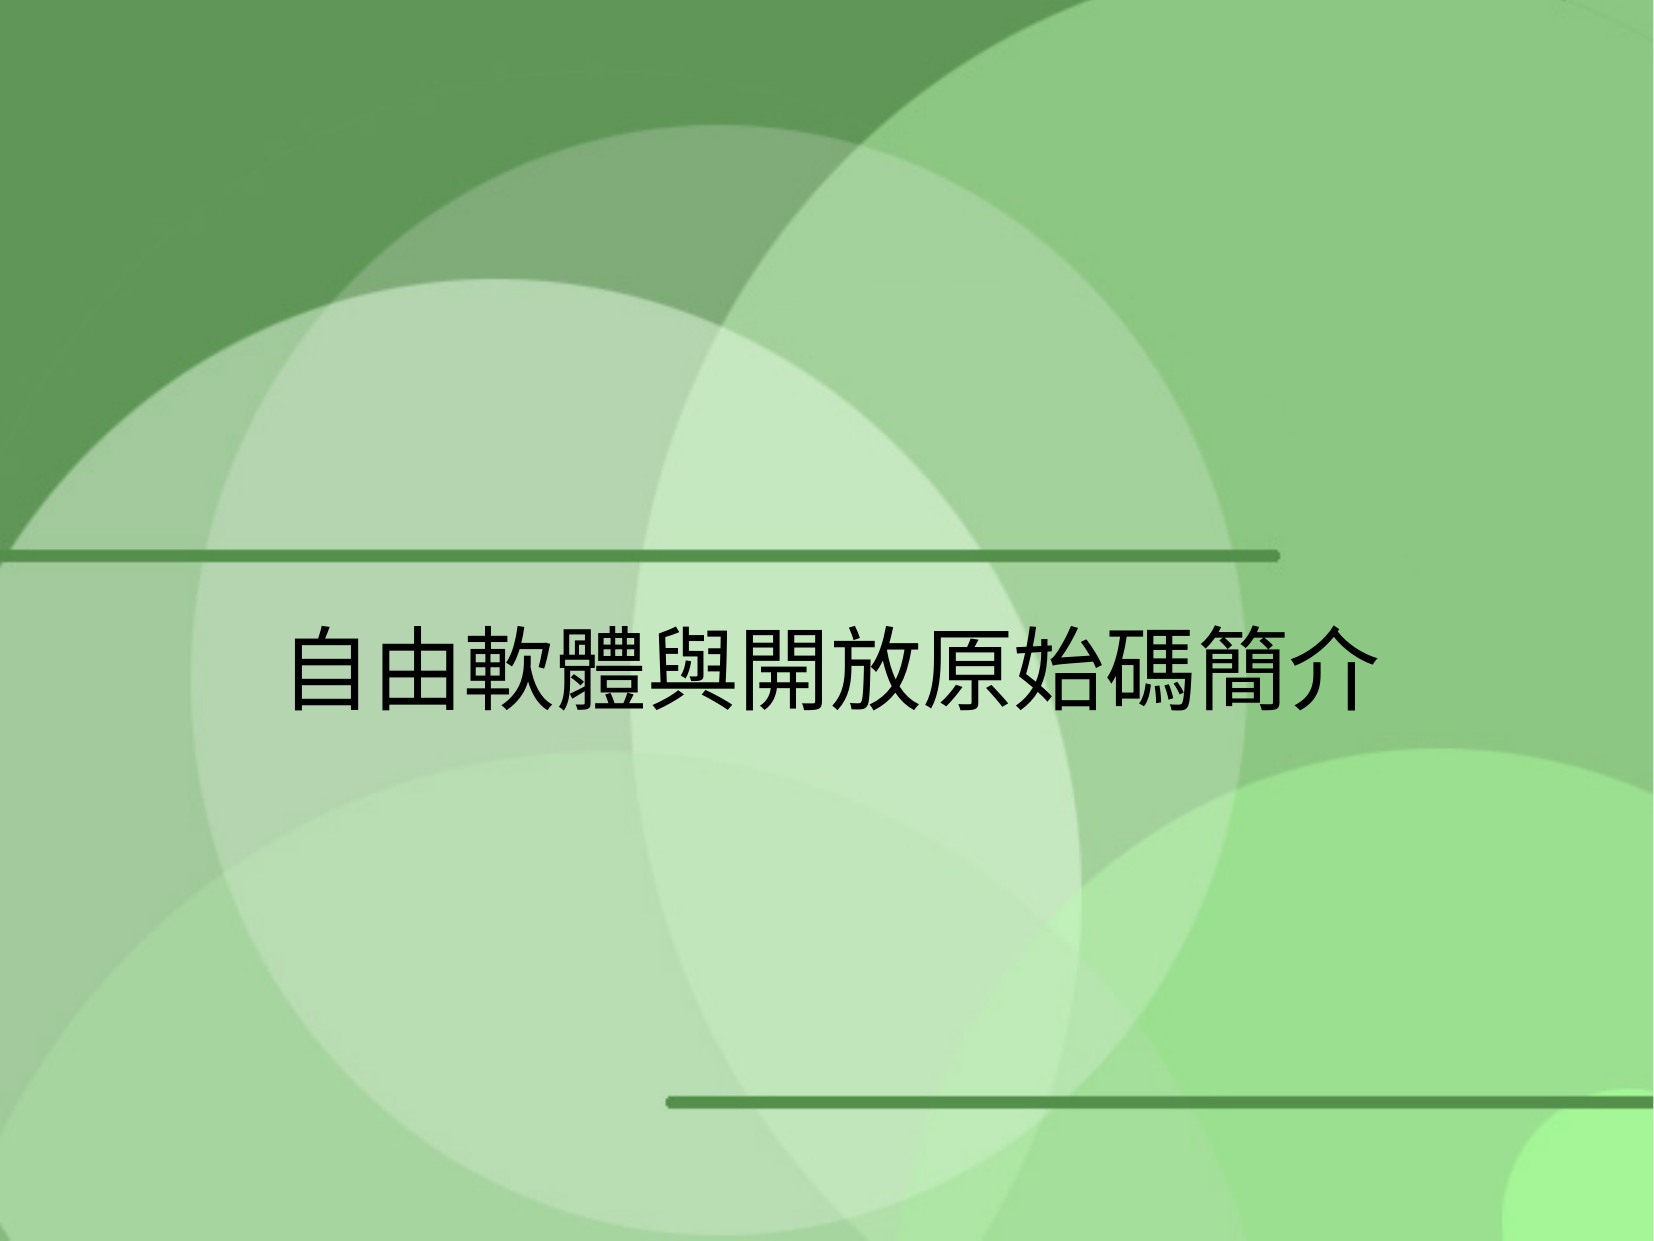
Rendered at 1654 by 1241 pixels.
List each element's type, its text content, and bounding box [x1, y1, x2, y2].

picture [0, 0, 1654, 1241]
title 自由軟體與開放原始碼簡介 [265, 589, 1407, 739]
